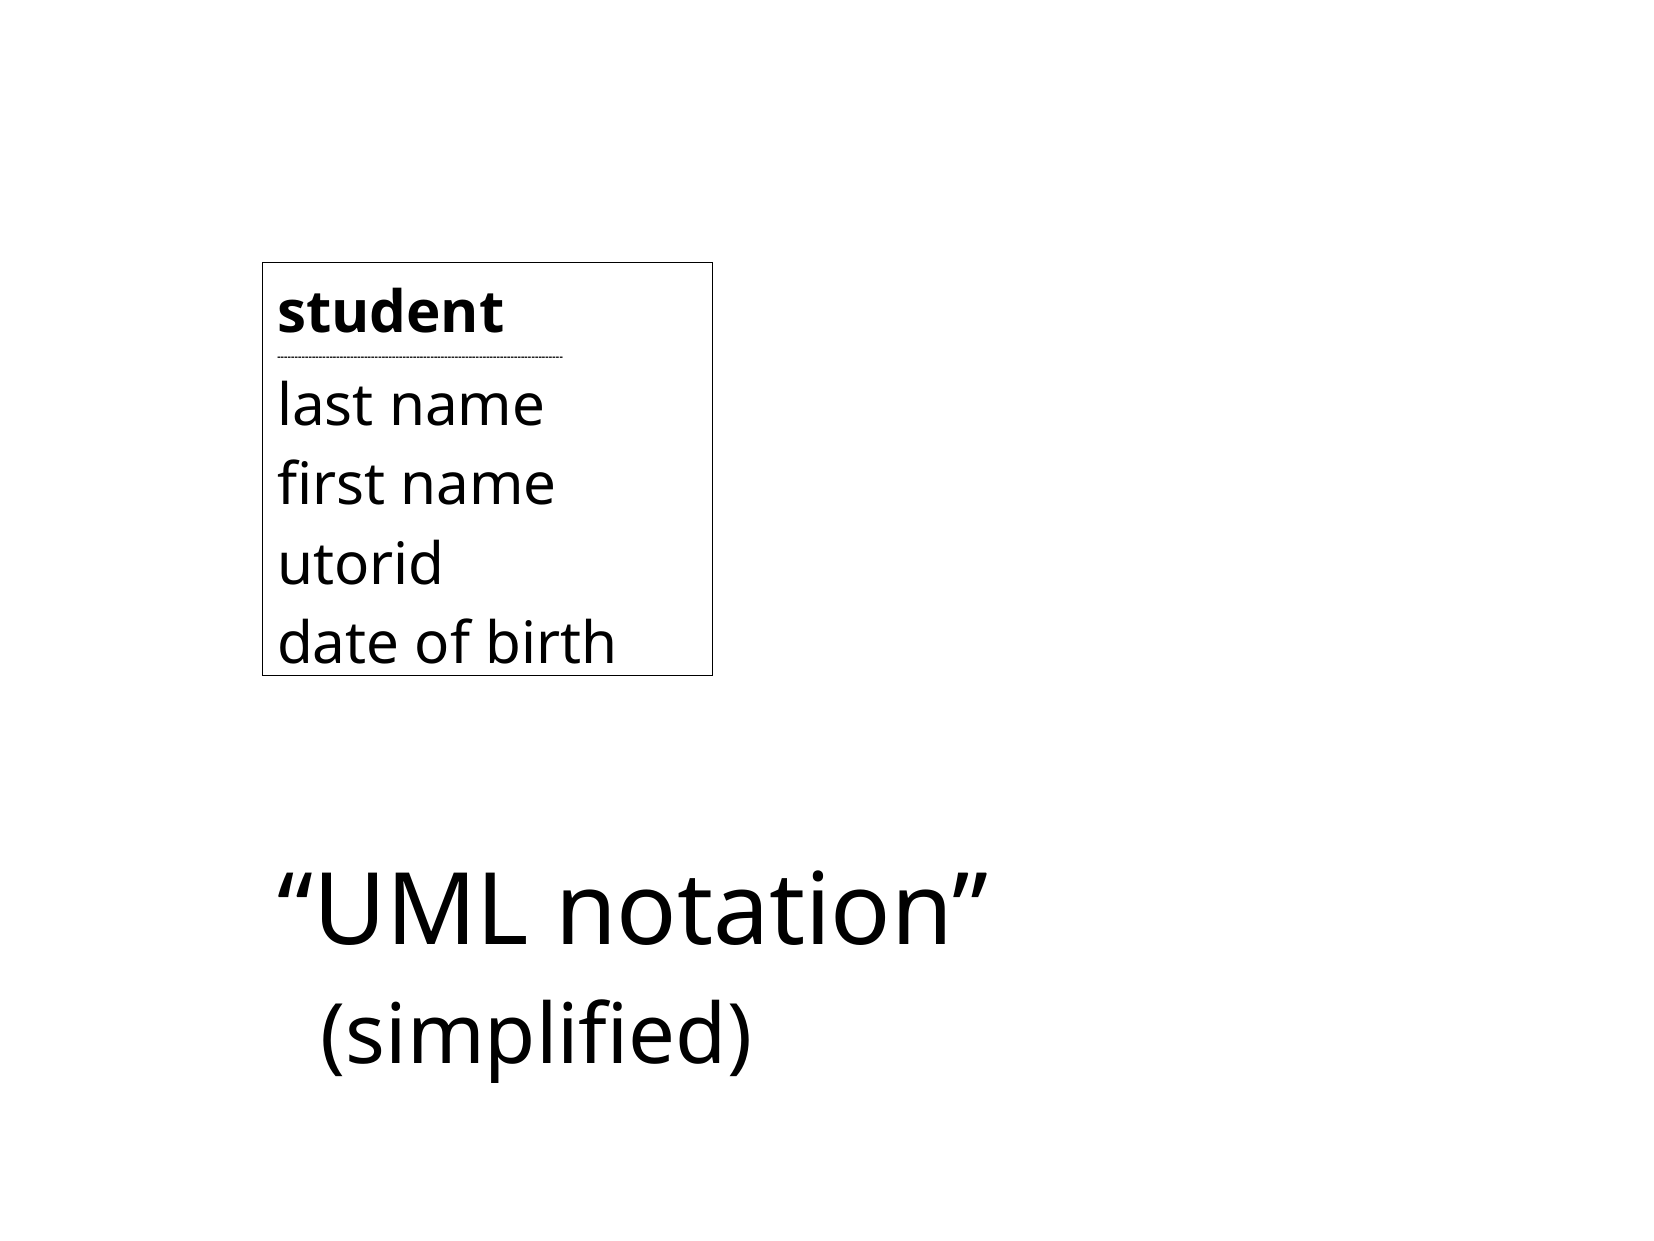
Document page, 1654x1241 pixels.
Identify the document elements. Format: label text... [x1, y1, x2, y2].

text_box student ---------------------------------------------------------------------------------- last name first name utorid date of birth [262, 262, 713, 676]
text_box “UML notation” (simplified) [262, 830, 1163, 1069]
